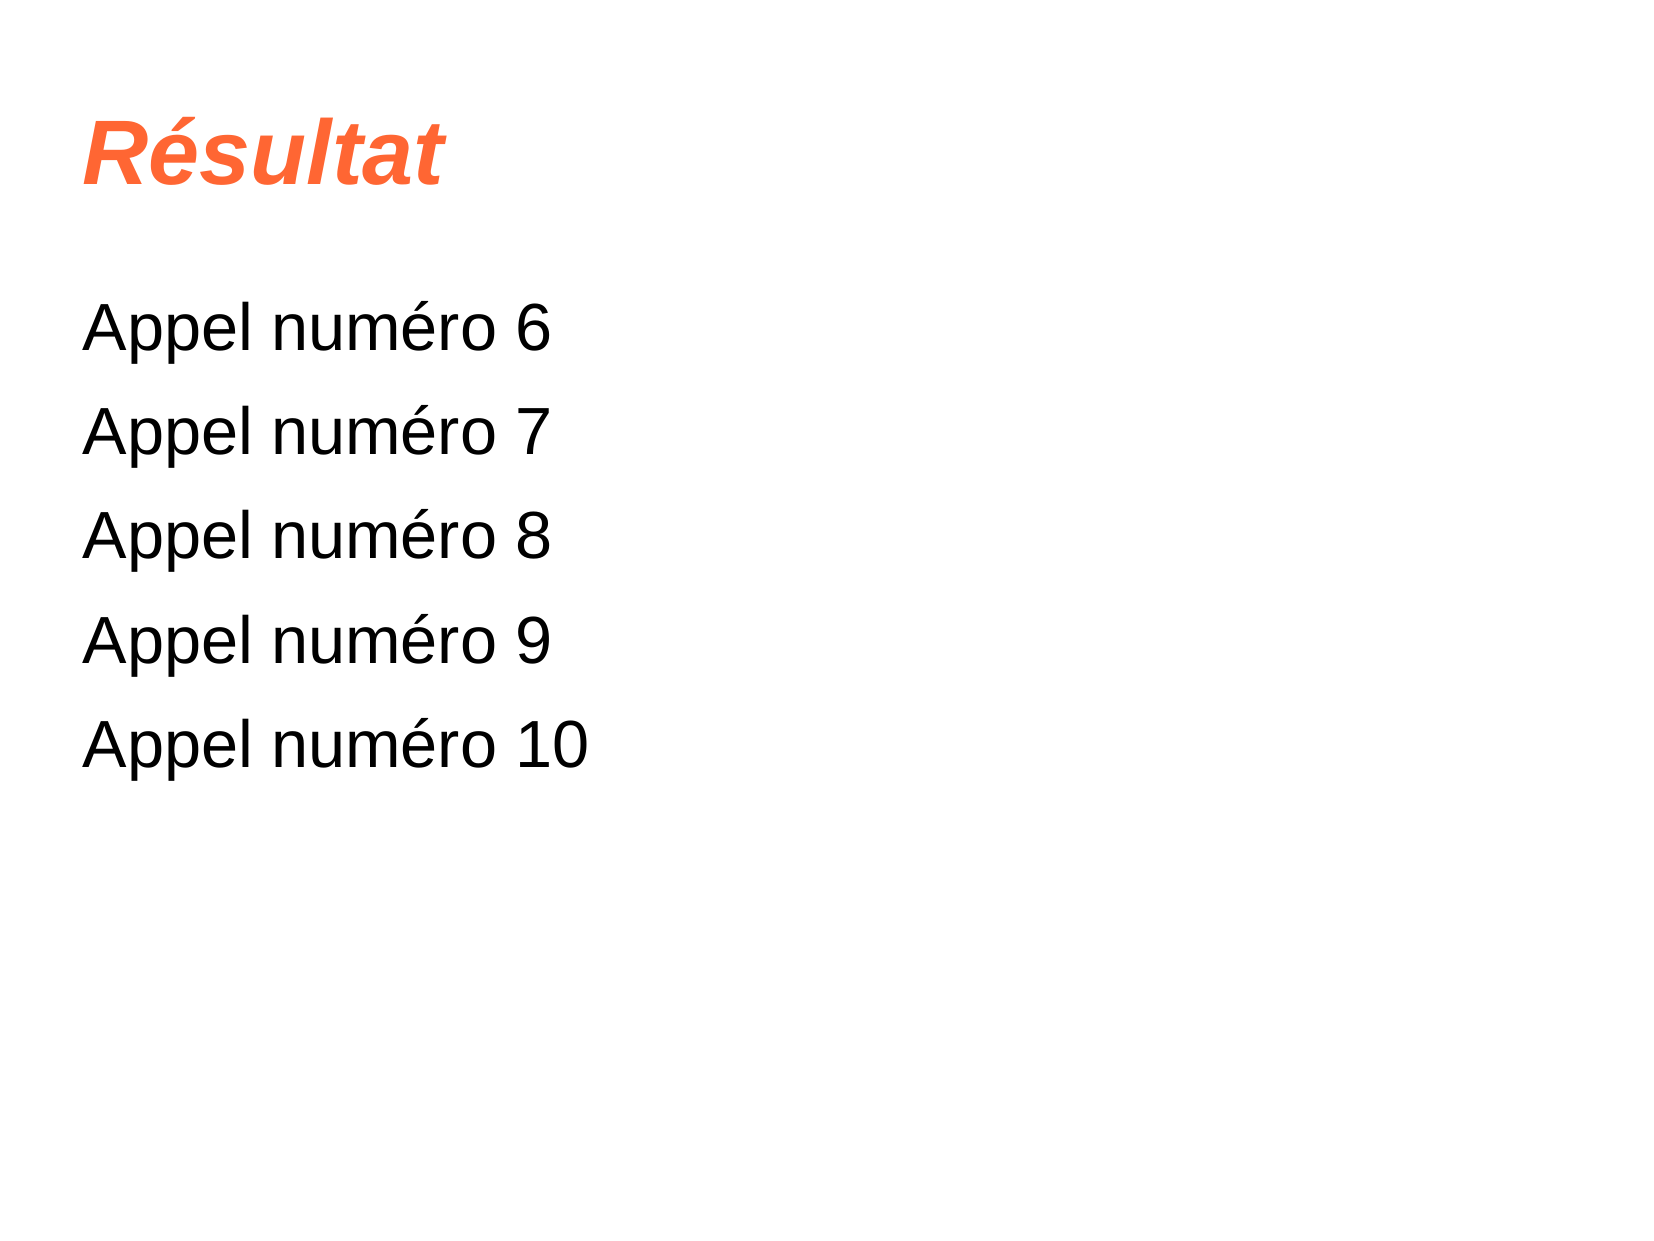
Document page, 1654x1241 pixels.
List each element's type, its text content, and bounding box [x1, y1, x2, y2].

title Résultat [82, 49, 1571, 257]
list Appel numéro 6 Appel numéro 7 Appel numéro 8 Appel numéro 9 Appel numéro 10 [82, 290, 1571, 1109]
